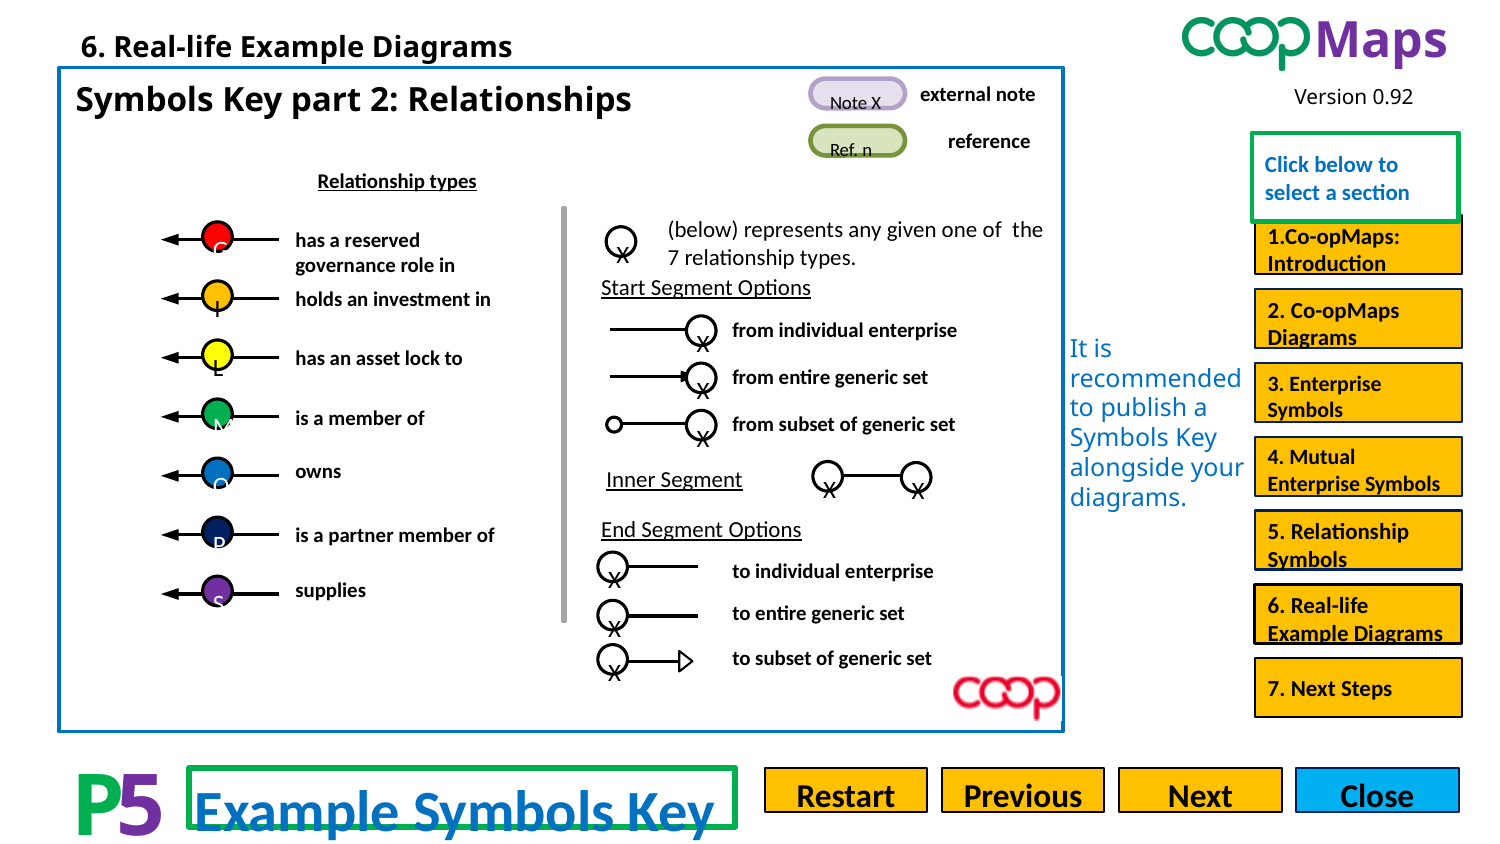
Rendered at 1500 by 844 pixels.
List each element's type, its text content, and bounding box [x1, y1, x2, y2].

text_box from subset of generic set [717, 403, 975, 444]
text_box [59, 67, 1063, 732]
picture [952, 676, 1062, 721]
text_box owns [280, 450, 358, 492]
text_box Relationship types [302, 160, 495, 205]
text_box Note X [810, 78, 905, 109]
text_box S [202, 576, 233, 606]
text_box G [202, 221, 233, 252]
text_box to individual enterprise [717, 550, 961, 591]
text_box Start Segment Options [586, 265, 828, 309]
text_box 5 [103, 744, 199, 833]
text_box Ref. n [810, 125, 905, 156]
text_box P [202, 517, 233, 547]
text_box Example Symbols Key [199, 768, 735, 827]
text_box 6. Real-life Example Diagrams [68, 22, 519, 71]
text_box Version 0.92 [1281, 73, 1459, 119]
text_box reference [933, 119, 1047, 161]
text_box from individual enterprise [717, 308, 976, 350]
text_box X [686, 410, 717, 440]
text_box O [215, 480, 225, 488]
text_box 6. Real-life Example Diagrams [1254, 584, 1462, 644]
text_box X [686, 315, 717, 346]
text_box is a partner member of [280, 514, 511, 556]
text_box X [606, 226, 636, 257]
text_box O [202, 458, 233, 487]
picture [1181, 17, 1310, 71]
text_box Click below to select a section [1252, 132, 1459, 222]
text_box X [597, 600, 628, 630]
text_box Previous [942, 767, 1105, 813]
text_box X [901, 462, 932, 493]
text_box X [597, 552, 628, 582]
text_box X [686, 363, 717, 393]
text_box 2. Co-opMaps Diagrams [1254, 289, 1462, 349]
text_box supplies [280, 568, 383, 610]
text_box to subset of generic set [717, 636, 951, 678]
text_box is a member of [280, 396, 441, 437]
text_box has a reserved governance role in [280, 219, 517, 286]
text_box X [812, 461, 843, 492]
text_box has an asset lock to [280, 337, 481, 378]
text_box external note [905, 72, 1053, 114]
text_box 5. Relationship Symbols [1254, 510, 1462, 570]
text_box Inner Segment [591, 457, 760, 501]
text_box 4. Mutual Enterprise Symbols [1264, 436, 1462, 496]
text_box from entire generic set [717, 356, 947, 397]
text_box I [202, 280, 233, 311]
text_box 3. Enterprise Symbols [1264, 362, 1462, 422]
text_box It is recommended to publish a Symbols Key alongside your diagrams. [1057, 303, 1264, 541]
text_box Next [1119, 767, 1282, 813]
text_box holds an investment in [280, 278, 510, 319]
text_box P [59, 744, 103, 833]
text_box L [202, 339, 233, 370]
text_box Close [1296, 767, 1459, 813]
text_box Restart [764, 767, 928, 813]
text_box End Segment Options [586, 507, 819, 551]
text_box 7. Next Steps [1254, 658, 1462, 718]
text_box Symbols Key part 2: Relationships [60, 70, 643, 127]
text_box (below) represents any given one of the 7 relationship types. [652, 207, 1063, 279]
text_box M [202, 399, 233, 429]
text_box to entire generic set [717, 592, 923, 633]
text_box 1.Co-opMaps: Introduction [1254, 215, 1462, 275]
text_box X [597, 644, 628, 675]
text_box Maps [1299, 0, 1460, 76]
